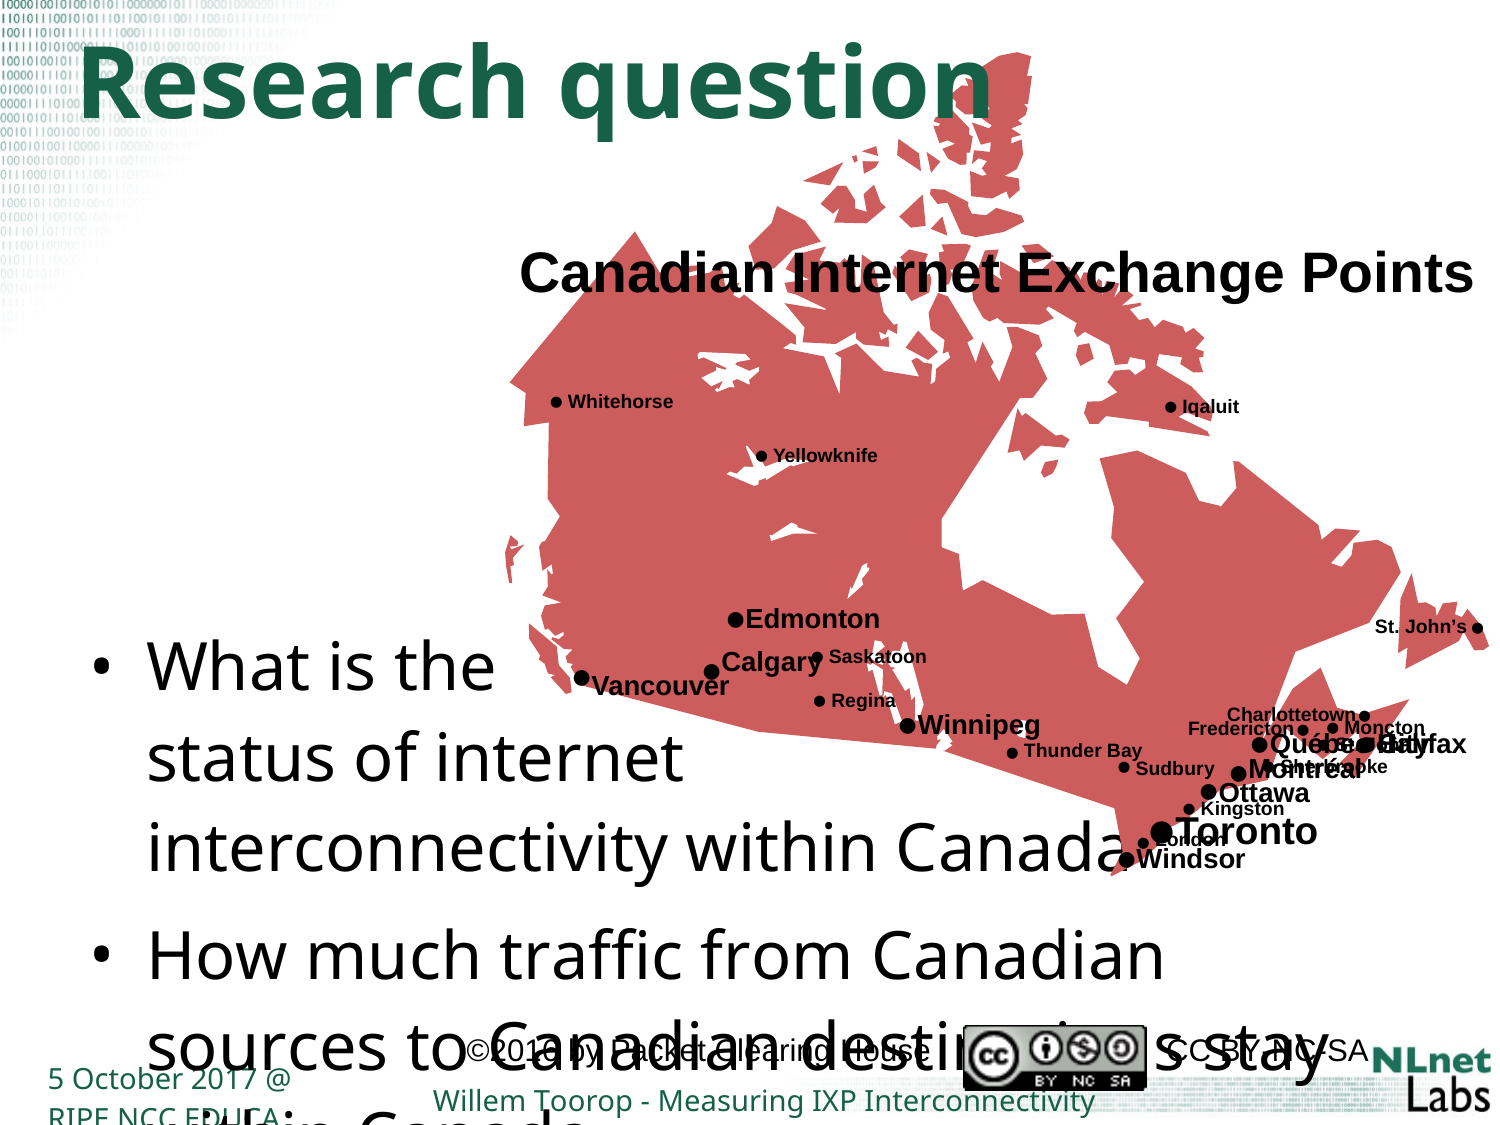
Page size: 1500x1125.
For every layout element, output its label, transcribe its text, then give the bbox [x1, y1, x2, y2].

picture [505, 52, 1500, 896]
list What is the status of internet interconnectivity within Canada How much traffic from Canadian sources to Canadian destinations stay within Canada [33, 618, 1384, 1041]
picture [0, 0, 365, 365]
text_box ©2016 by Packet Clearing House CC BY-NC-SA [451, 1025, 1406, 1086]
title Research question [75, 0, 1425, 174]
picture [775, 1037, 1492, 1124]
